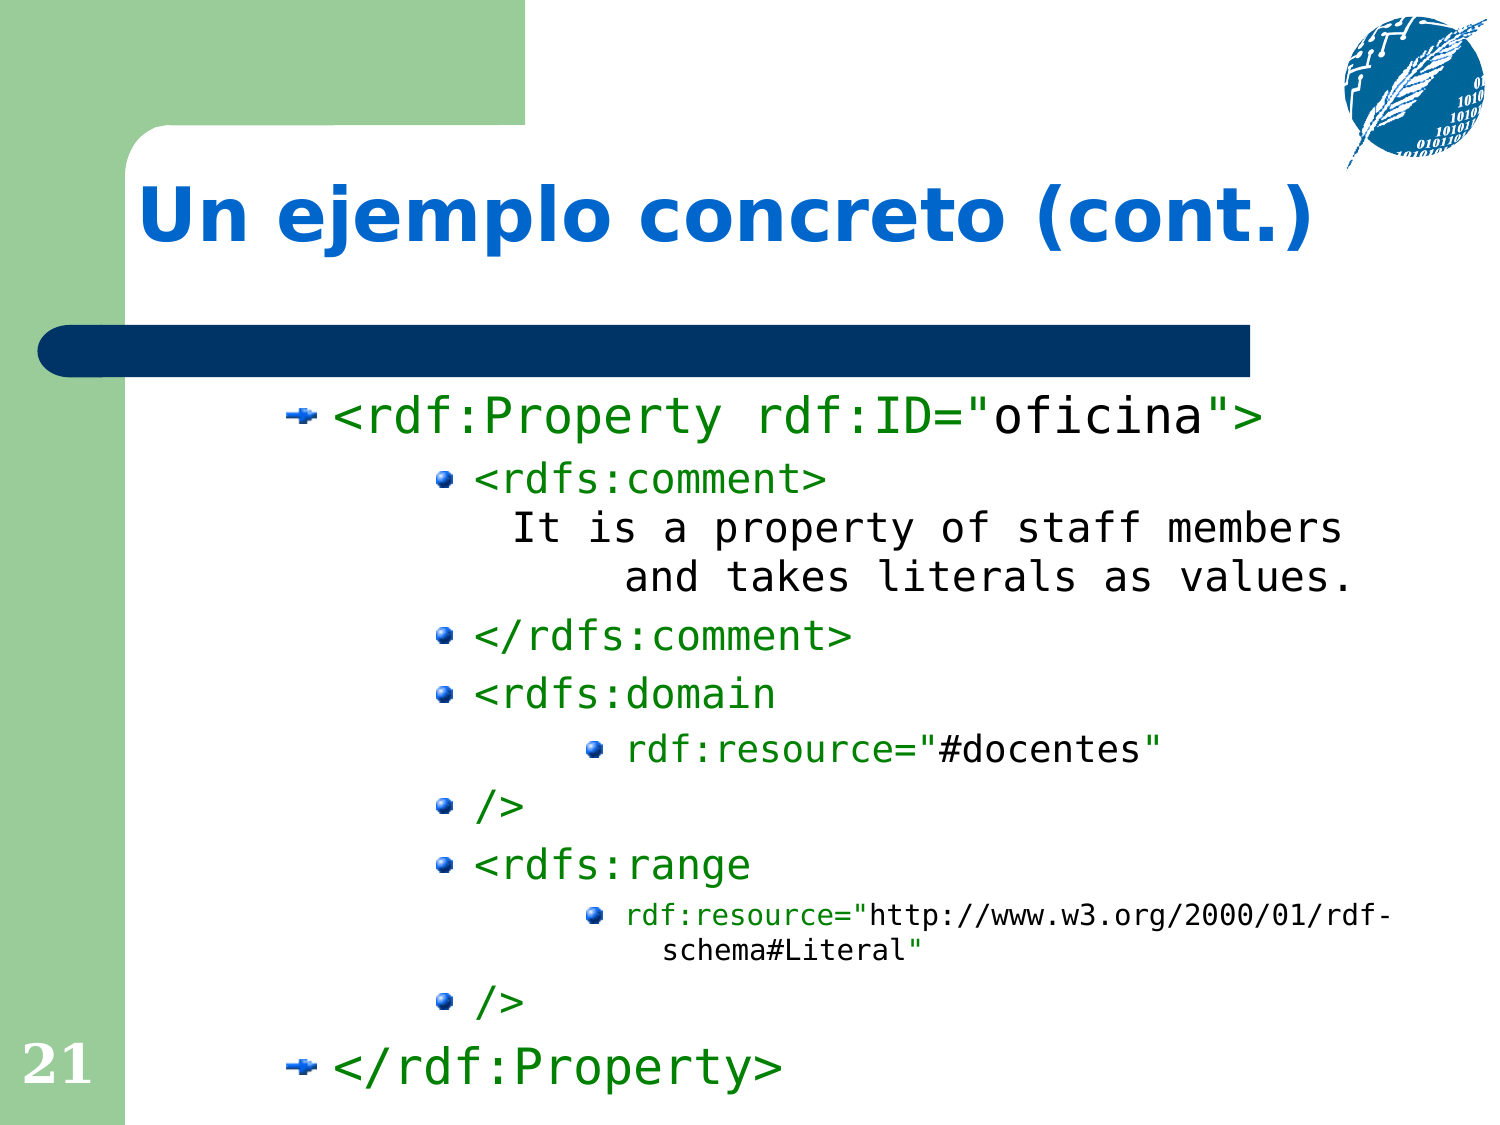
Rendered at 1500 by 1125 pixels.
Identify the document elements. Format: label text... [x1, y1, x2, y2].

picture [1433, 139, 1440, 147]
title Un ejemplo concreto (cont.) [136, 135, 1413, 301]
picture [1341, 15, 1487, 172]
picture [1436, 127, 1450, 136]
list <rdf:Property rdf:ID="oficina"> <rdfs:comment> It is a property of staff members and takes literals as values. </rdfs:comment> <rdfs:domain rdf:resource="#docentes" /> <rdfs:range rdf:resource="http://www.w3.org/2000/01/rdf-schema#Literal" /> </rdf:Property> [136, 386, 1399, 1125]
picture [1427, 138, 1431, 148]
picture [1416, 140, 1425, 149]
